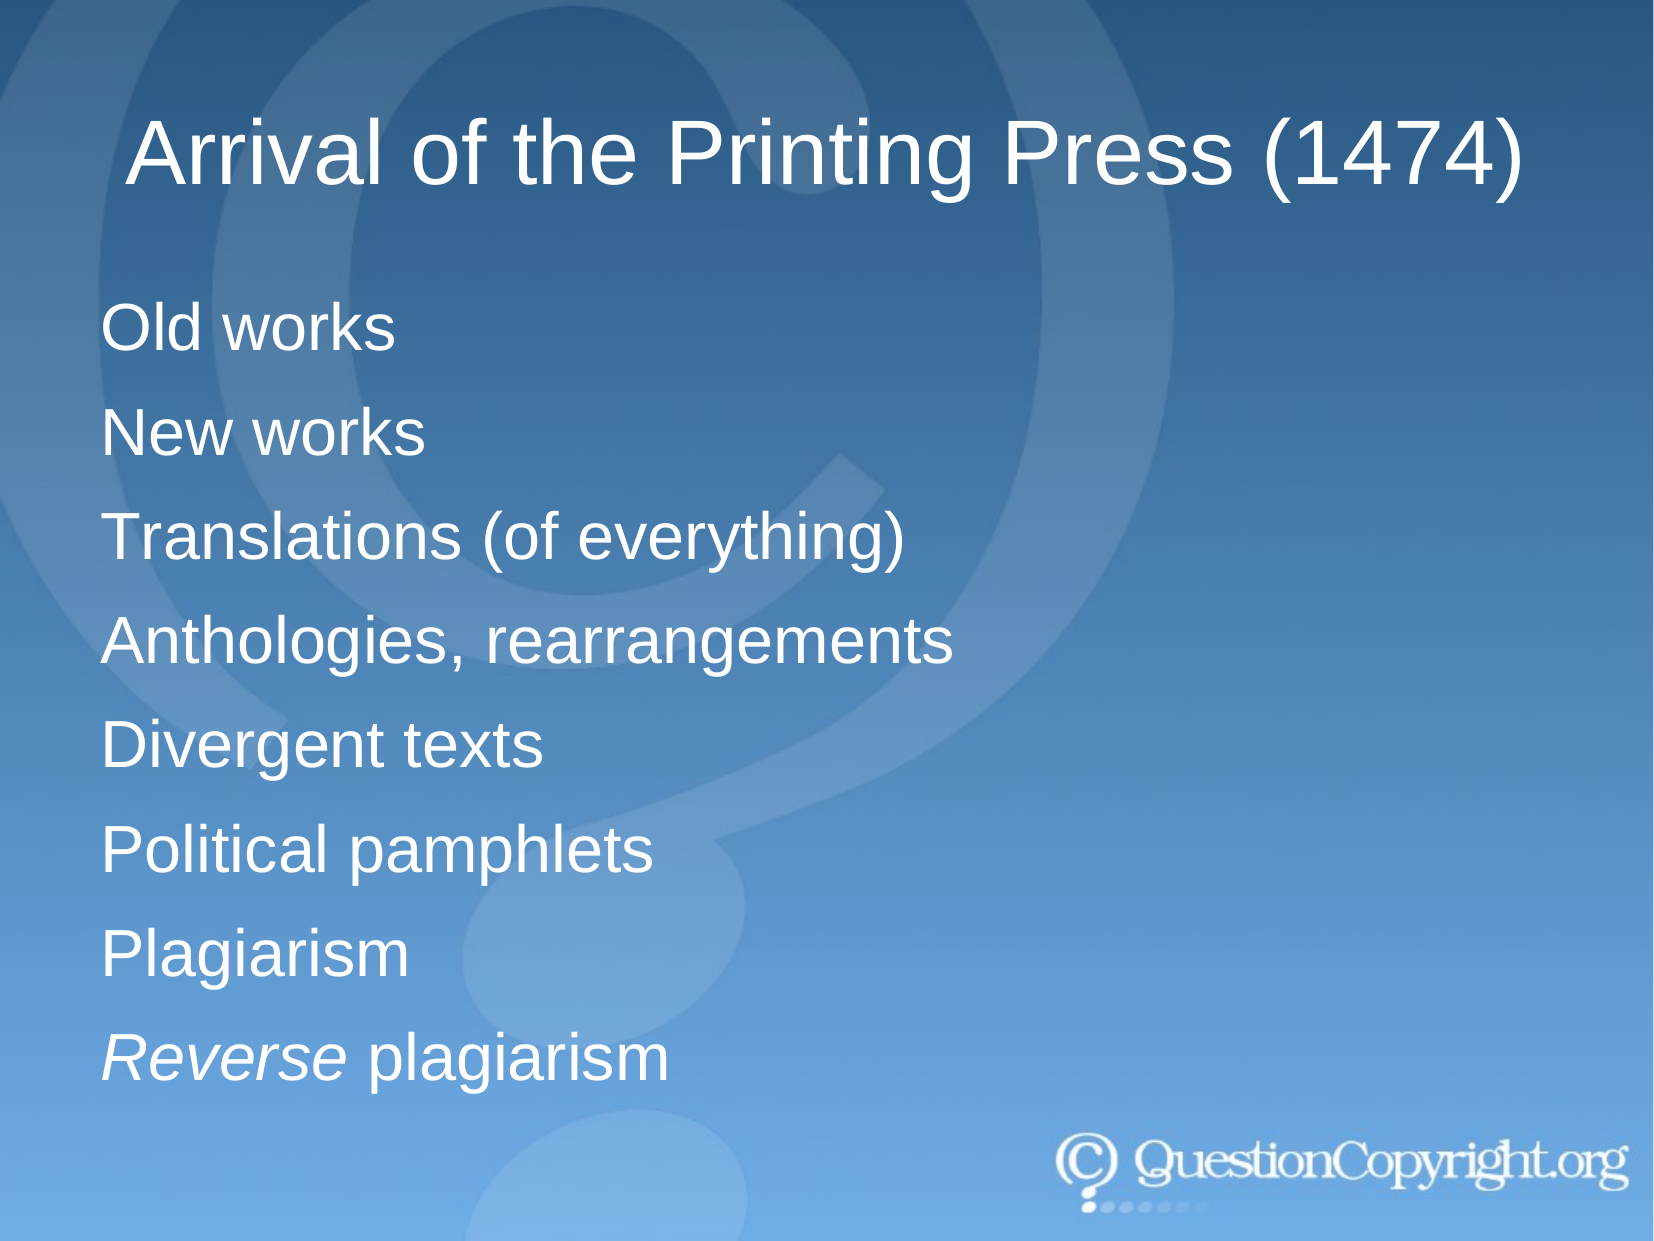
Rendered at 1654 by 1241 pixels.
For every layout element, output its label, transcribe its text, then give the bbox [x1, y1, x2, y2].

title Arrival of the Printing Press (1474) [82, 56, 1571, 250]
list Old works New works Translations (of everything) Anthologies, rearrangements Divergent texts Political pamphlets Plagiarism Reverse plagiarism [82, 290, 1571, 1163]
picture [0, 0, 1654, 1241]
